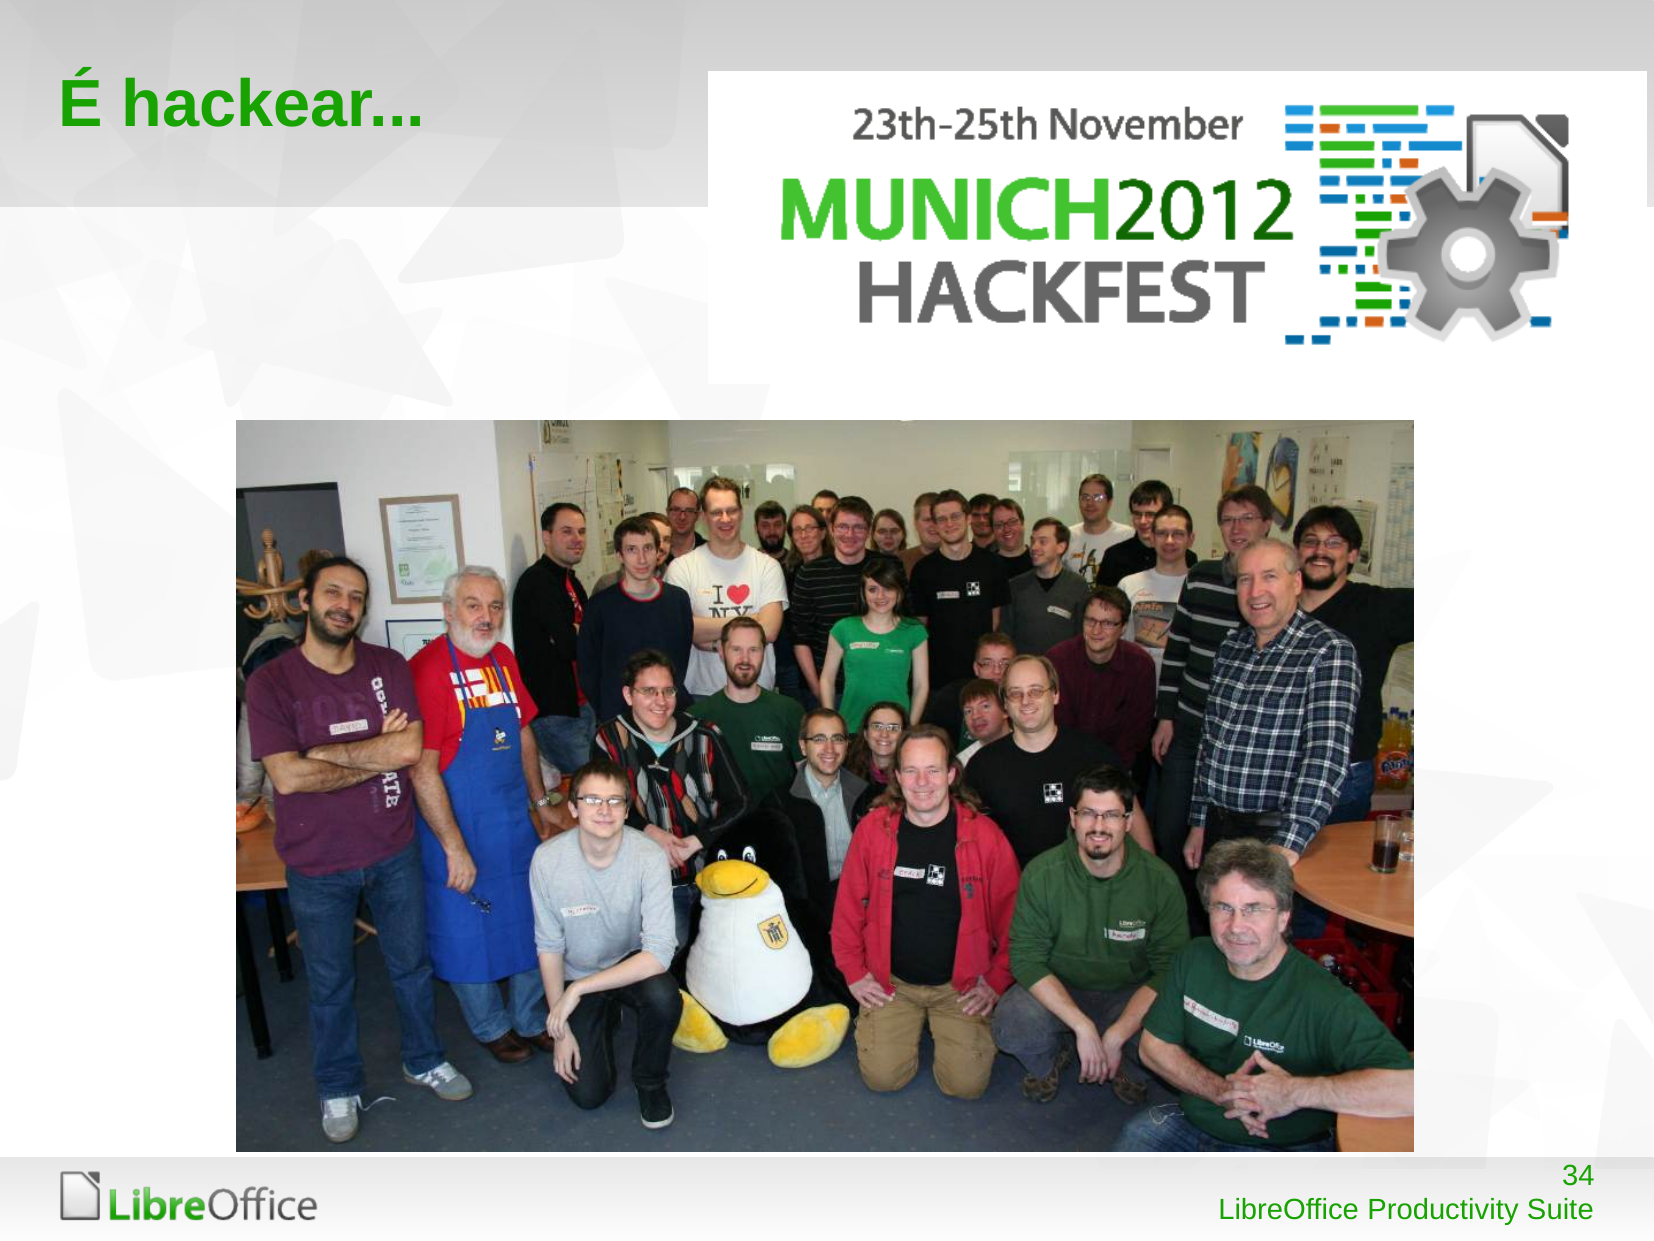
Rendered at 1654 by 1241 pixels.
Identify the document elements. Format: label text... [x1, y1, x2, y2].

picture [0, 0, 1654, 1240]
title É hackear... [59, 29, 1595, 178]
